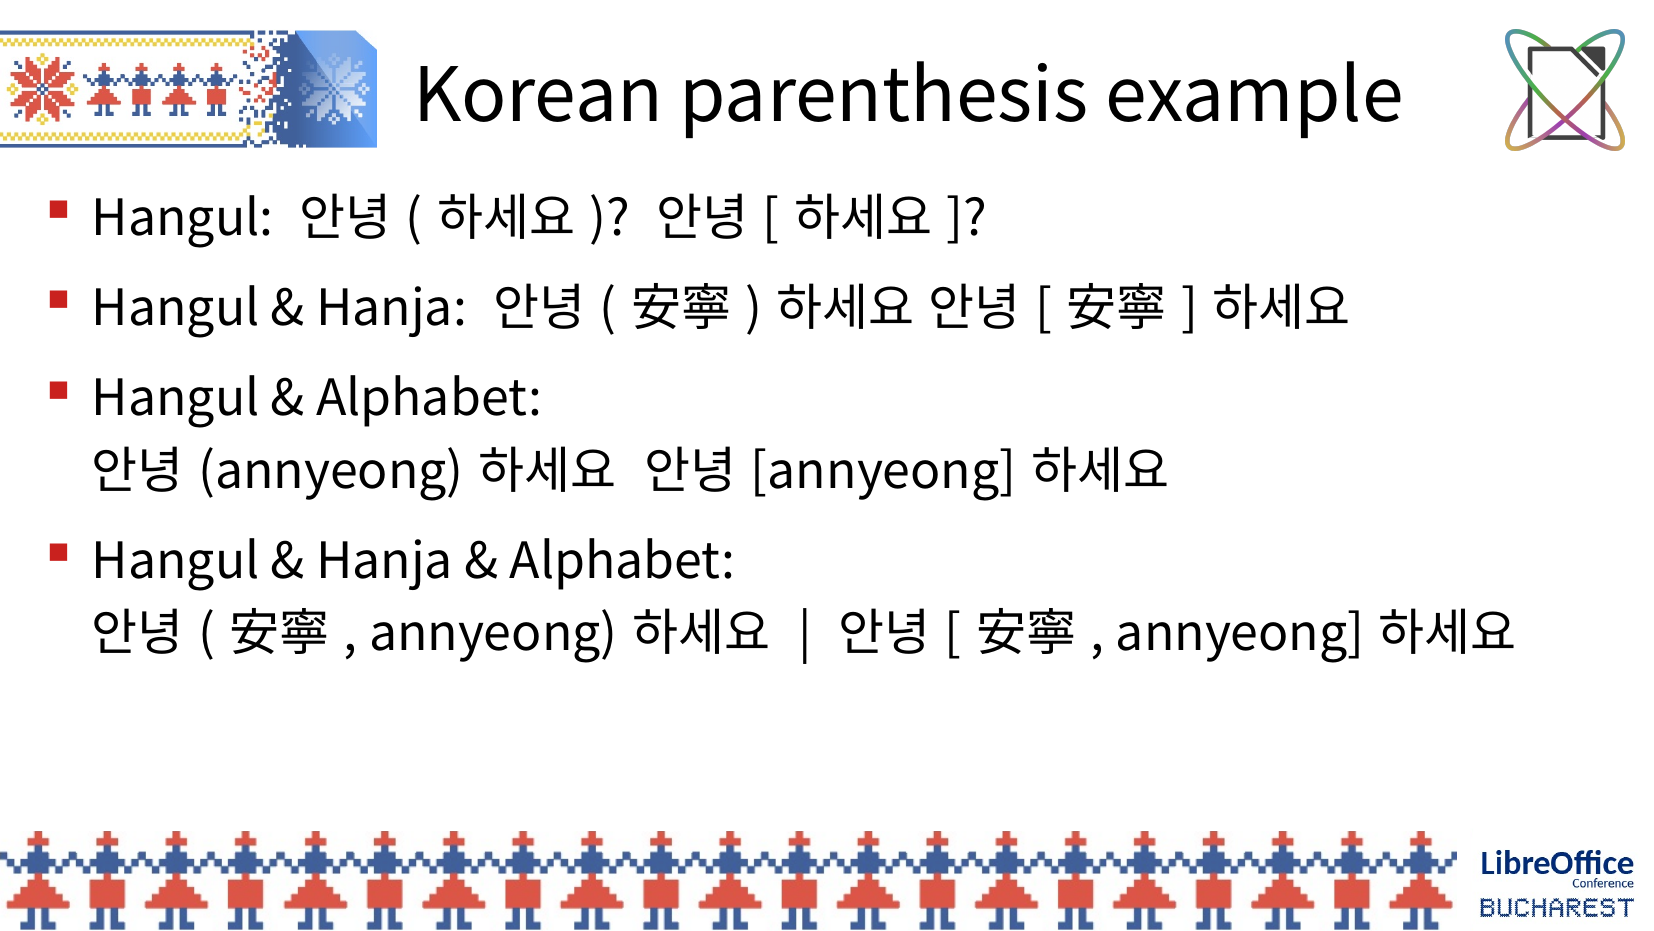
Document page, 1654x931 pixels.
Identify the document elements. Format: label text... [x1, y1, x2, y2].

picture [1580, 812, 1640, 931]
list Hangul: 안녕(하세요)? 안녕[하세요]? Hangul & Hanja: 안녕(安寧)하세요 안녕[安寧]하세요 Hangul & Alphabet: 안녕(annyeong)하세요 안녕[annyeong]하세요 Hangul & Hanja & Alphabet: 안녕(安寧, annyeong)하세요 | 안녕[安寧, annyeong]하세요 [47, 177, 1625, 798]
title Korean parenthesis example [413, 29, 1625, 148]
